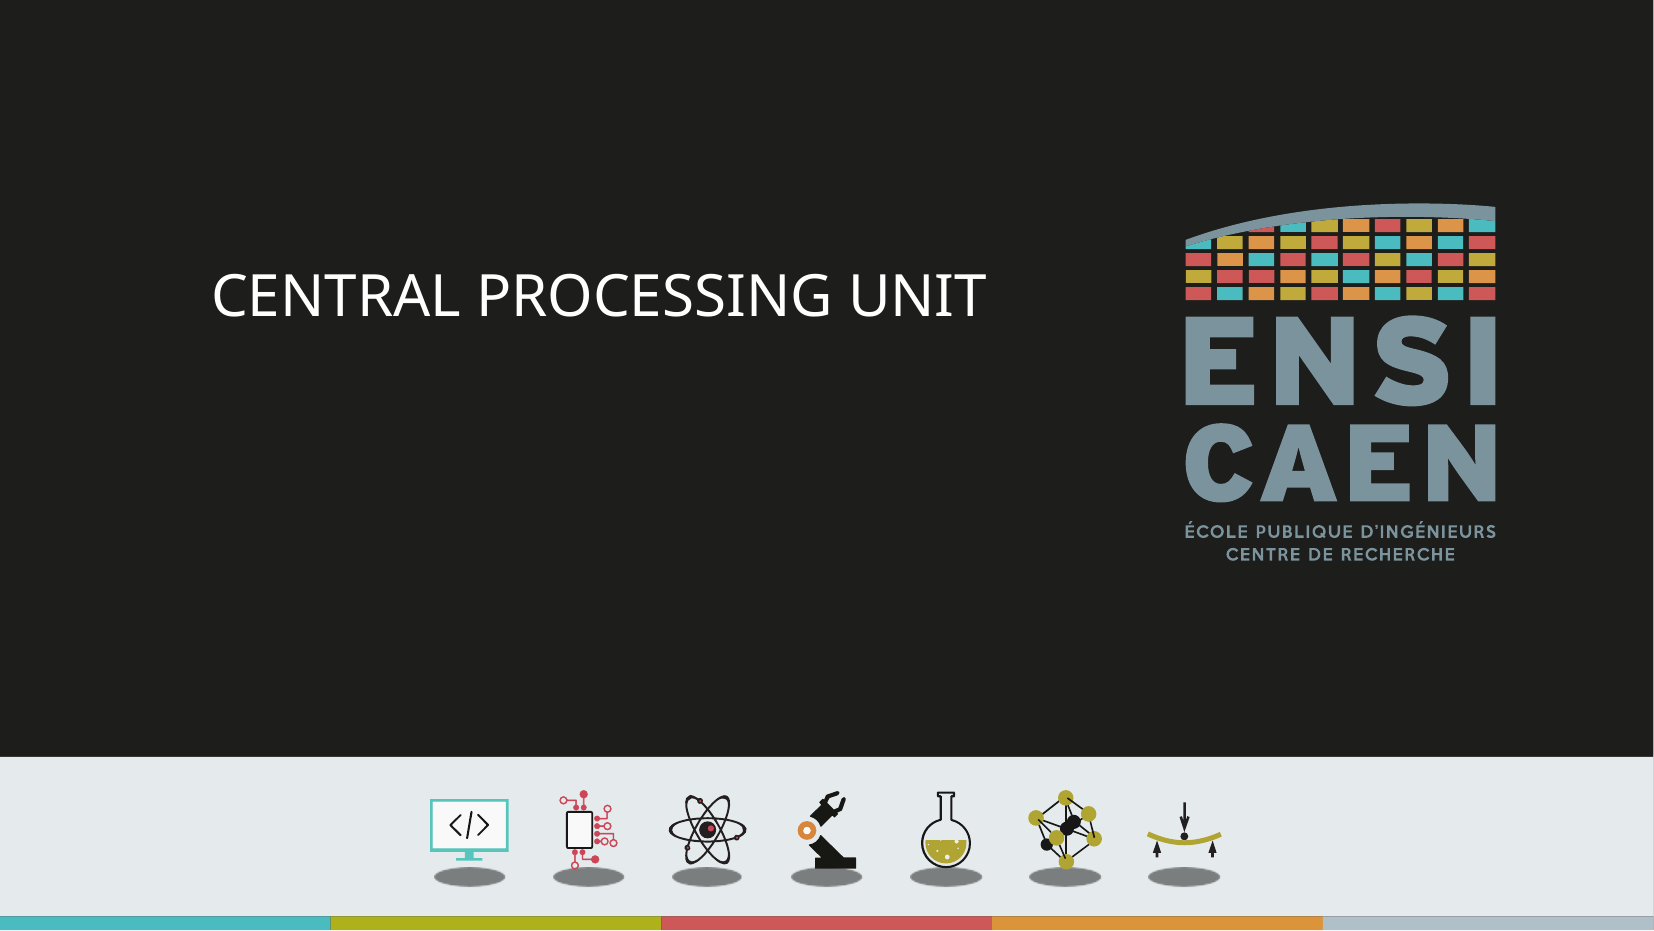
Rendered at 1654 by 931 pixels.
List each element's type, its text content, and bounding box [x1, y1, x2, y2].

title Central processing unit [82, 192, 1117, 384]
